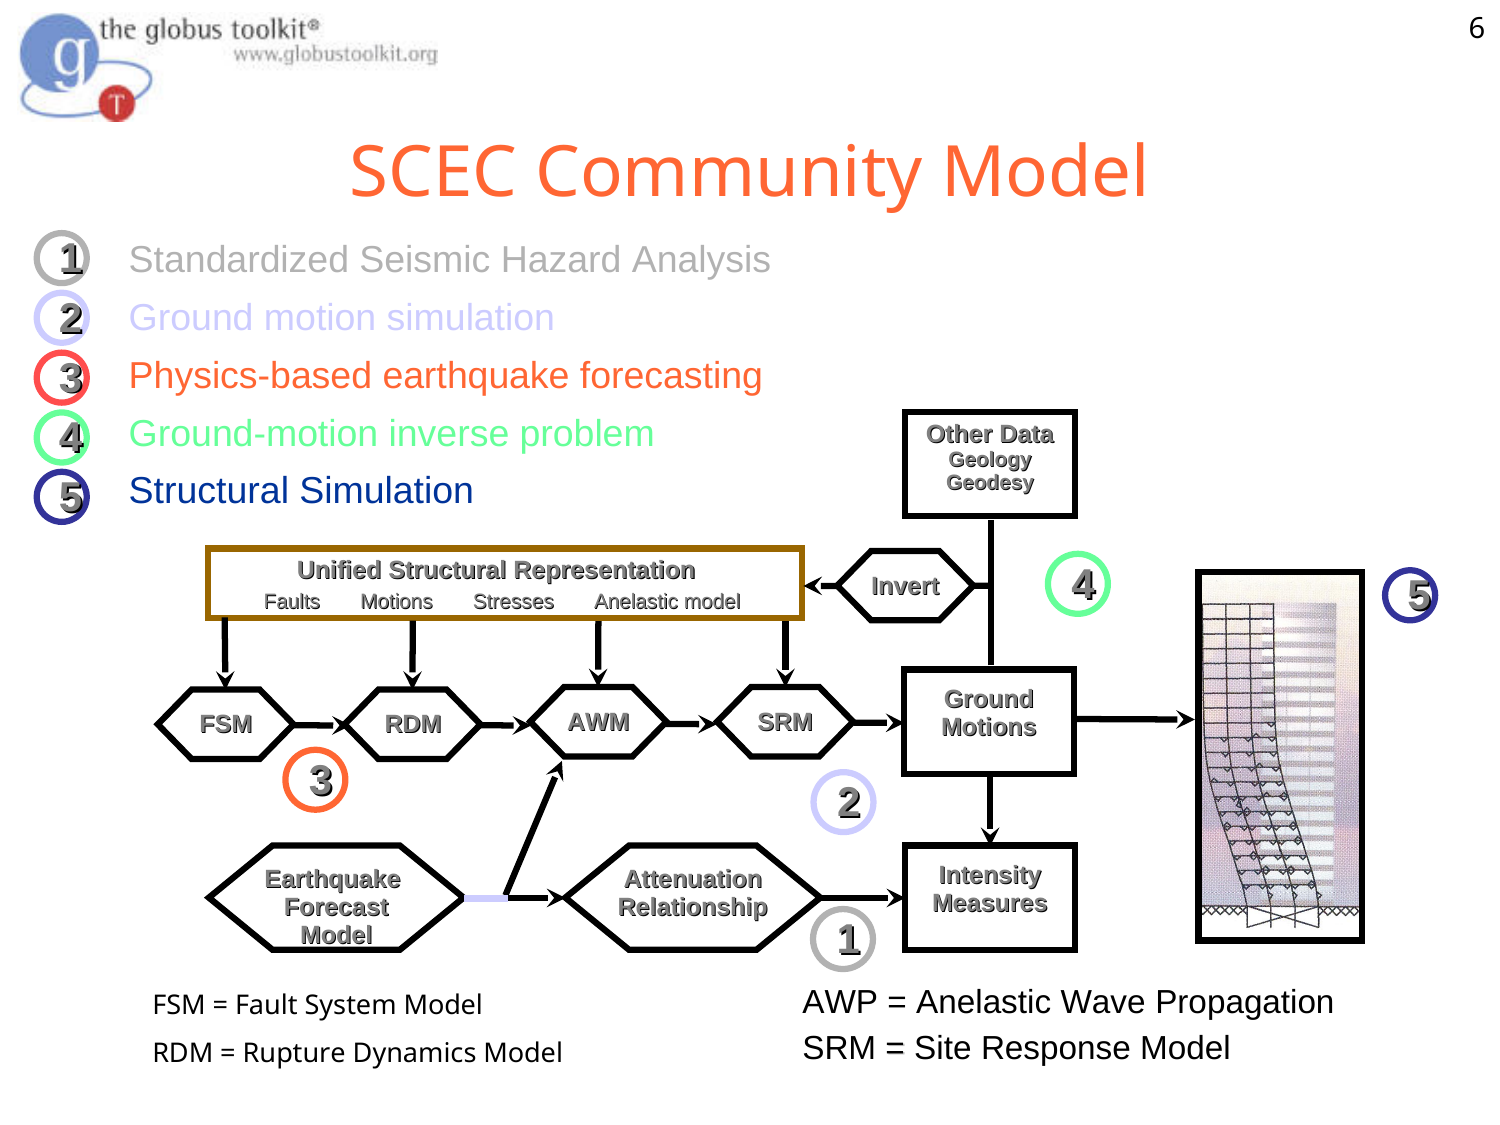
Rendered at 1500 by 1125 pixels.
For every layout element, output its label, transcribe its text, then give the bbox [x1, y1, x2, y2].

text_box 5 [1385, 570, 1436, 621]
text_box 2 [813, 772, 874, 833]
text_box 3 [285, 749, 346, 810]
picture [17, 12, 438, 122]
text_box Intensity Measures [904, 845, 1075, 950]
text_box Other Data Geology Geodesy [904, 412, 1075, 517]
text_box 1 [813, 909, 873, 970]
picture [1201, 575, 1359, 938]
text_box 4 [1047, 553, 1108, 614]
text_box 5 [36, 471, 87, 522]
text_box Faults Motions Stresses Anelastic model [213, 582, 791, 635]
text_box Ground Motions [903, 669, 1074, 774]
text_box 1 [36, 233, 87, 284]
text_box FSM = Fault System Model RDM = Rupture Dynamics Model [137, 974, 751, 1088]
text_box Attenuation Relationship [565, 845, 821, 950]
text_box Earthquake Forecast Model [208, 845, 464, 950]
text_box AWP = Anelastic Wave Propagation SRM = Site Response Model [787, 976, 1351, 1074]
text_box 3 [36, 352, 87, 403]
text_box RDM [344, 689, 481, 760]
text_box Standardized Seismic Hazard Analysis Ground motion simulation Physics-based earthquake forecasting Ground-motion inverse problem Structural Simulation [114, 244, 787, 517]
text_box FSM [157, 689, 294, 760]
title SCEC Community Model [112, 99, 1388, 225]
text_box SRM [717, 686, 854, 757]
text_box [207, 548, 258, 618]
text_box Invert [837, 550, 974, 621]
text_box 4 [36, 412, 87, 463]
text_box [735, 548, 803, 618]
text_box Unified Structural Representation [258, 548, 735, 582]
text_box AWM [530, 686, 667, 757]
text_box 2 [36, 292, 87, 343]
